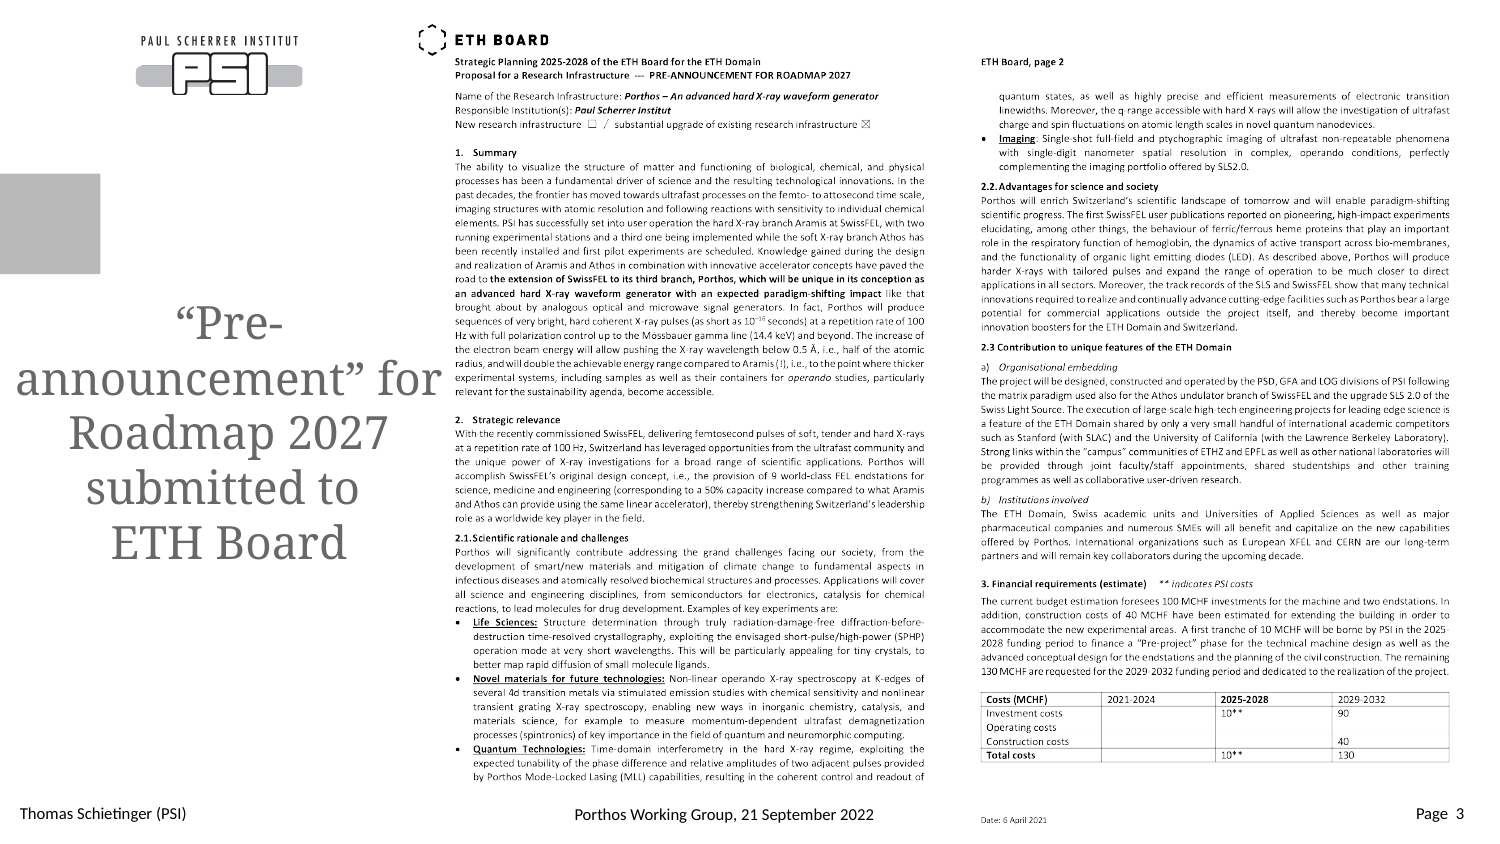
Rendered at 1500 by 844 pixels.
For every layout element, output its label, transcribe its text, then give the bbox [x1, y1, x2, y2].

title “Pre-announcement” for Roadmap 2027 submitted to ETH Board [11, 294, 447, 549]
picture [384, 2, 1500, 844]
